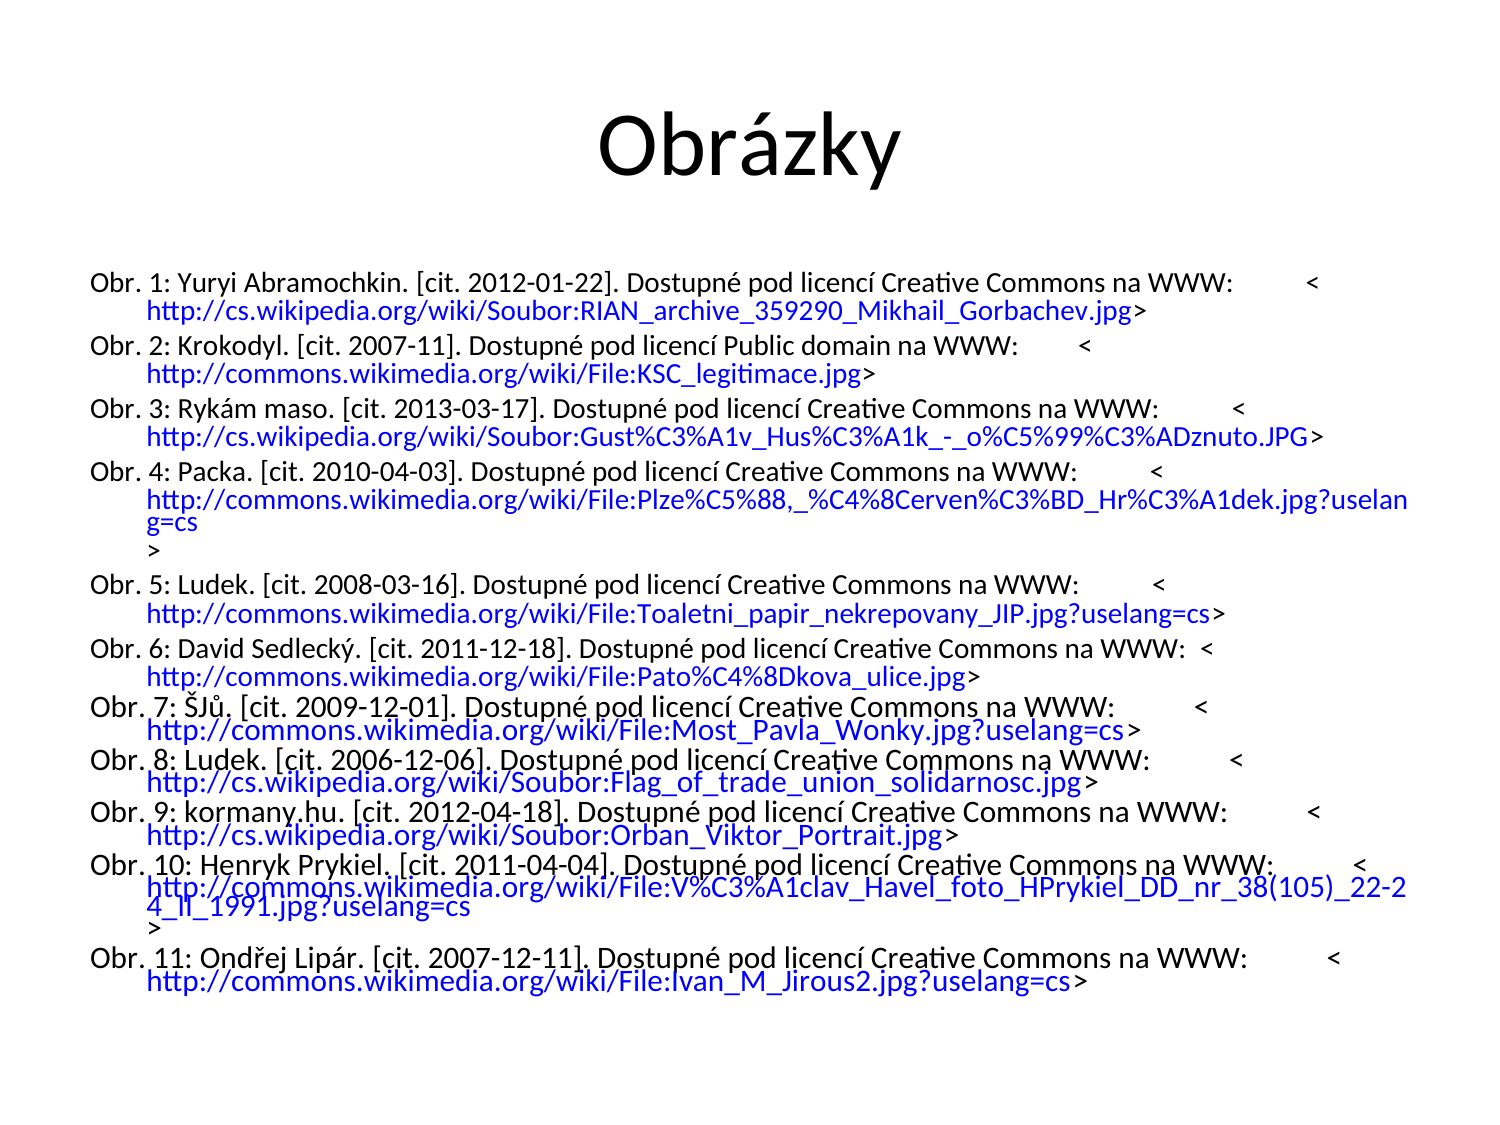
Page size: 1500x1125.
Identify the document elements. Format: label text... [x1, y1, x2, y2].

list Obr. 1: Yuryi Abramochkin. [cit. 2012-01-22]. Dostupné pod licencí Creative Commons na WWW: <http://cs.wikipedia.org/wiki/Soubor:RIAN_archive_359290_Mikhail_Gorbachev.jpg> Obr. 2: Krokodyl. [cit. 2007-11]. Dostupné pod licencí Public domain na WWW: <http://commons.wikimedia.org/wiki/File:KSC_legitimace.jpg> Obr. 3: Rykám maso. [cit. 2013-03-17]. Dostupné pod licencí Creative Commons na WWW: <http://cs.wikipedia.org/wiki/Soubor:Gust%C3%A1v_Hus%C3%A1k_-_o%C5%99%C3%ADznuto.JPG> Obr. 4: Packa. [cit. 2010-04-03]. Dostupné pod licencí Creative Commons na WWW: <http://commons.wikimedia.org/wiki/File:Plze%C5%88,_%C4%8Cerven%C3%BD_Hr%C3%A1dek.jpg?uselang=cs> Obr. 5: Ludek. [cit. 2008-03-16]. Dostupné pod licencí Creative Commons na WWW: <http://commons.wikimedia.org/wiki/File:Toaletni_papir_nekrepovany_JIP.jpg?uselang=cs> Obr. 6: David Sedlecký. [cit. 2011-12-18]. Dostupné pod licencí Creative Commons na WWW: <http://commons.wikimedia.org/wiki/File:Pato%C4%8Dkova_ulice.jpg> Obr. 7: ŠJů. [cit. 2009-12-01]. Dostupné pod licencí Creative Commons na WWW: <http://commons.wikimedia.org/wiki/File:Most_Pavla_Wonky.jpg?uselang=cs> Obr. 8: Ludek. [cit. 2006-12-06]. Dostupné pod licencí Creative Commons na WWW: <http://cs.wikipedia.org/wiki/Soubor:Flag_of_trade_union_solidarnosc.jpg> Obr. 9: kormany.hu. [cit. 2012-04-18]. Dostupné pod licencí Creative Commons na WWW: <http://cs.wikipedia.org/wiki/Soubor:Orban_Viktor_Portrait.jpg> Obr. 10: Henryk Prykiel. [cit. 2011-04-04]. Dostupné pod licencí Creative Commons na WWW: <http://commons.wikimedia.org/wiki/File:V%C3%A1clav_Havel_foto_HPrykiel_DD_nr_38(105)_22-24_II_1991.jpg?uselang=cs> Obr. 11: Ondřej Lipár. [cit. 2007-12-11]. Dostupné pod licencí Creative Commons na WWW: <http://commons.wikimedia.org/wiki/File:Ivan_M_Jirous2.jpg?uselang=cs> [75, 262, 1426, 1125]
title Obrázky [75, 45, 1426, 233]
